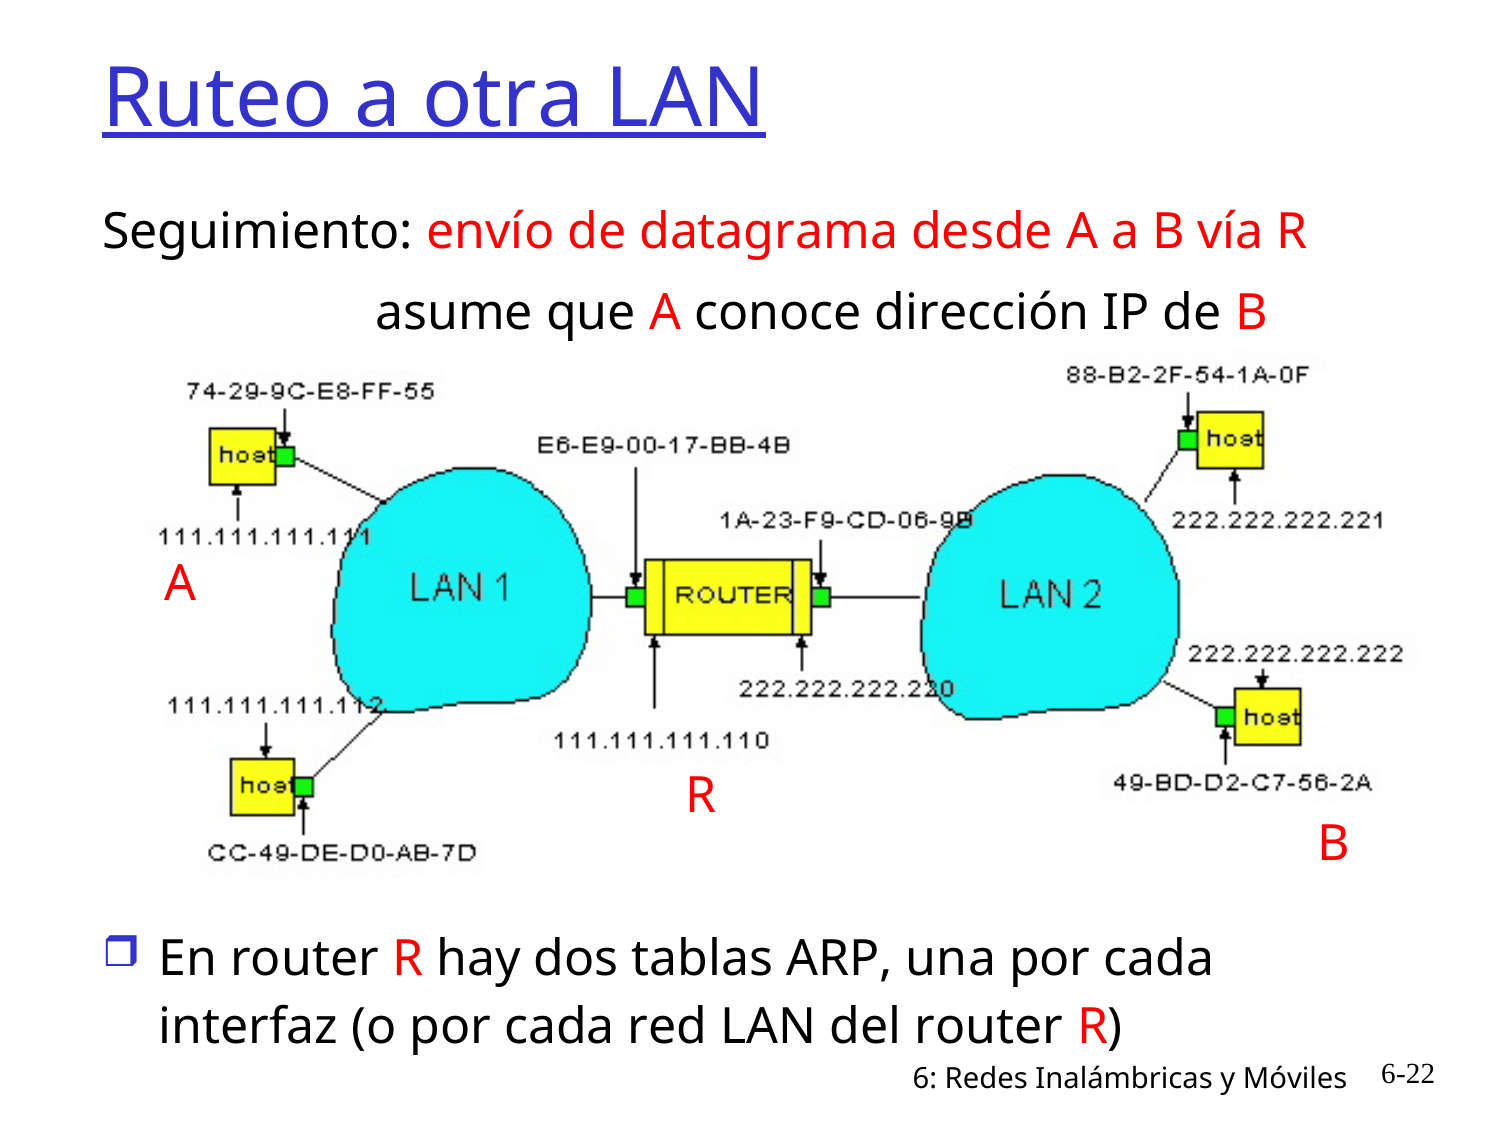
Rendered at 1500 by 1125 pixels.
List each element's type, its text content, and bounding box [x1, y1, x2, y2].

list Seguimiento: envío de datagrama desde A a B vía R asume que A conoce dirección IP de B En router R hay dos tablas ARP, una por cada interfaz (o por cada red LAN del router R) [87, 187, 1363, 1073]
text_box B [1302, 802, 1365, 878]
title Ruteo a otra LAN [87, 0, 1363, 187]
text_box R [670, 754, 732, 831]
picture [1363, 353, 1438, 878]
text_box A [149, 542, 212, 619]
